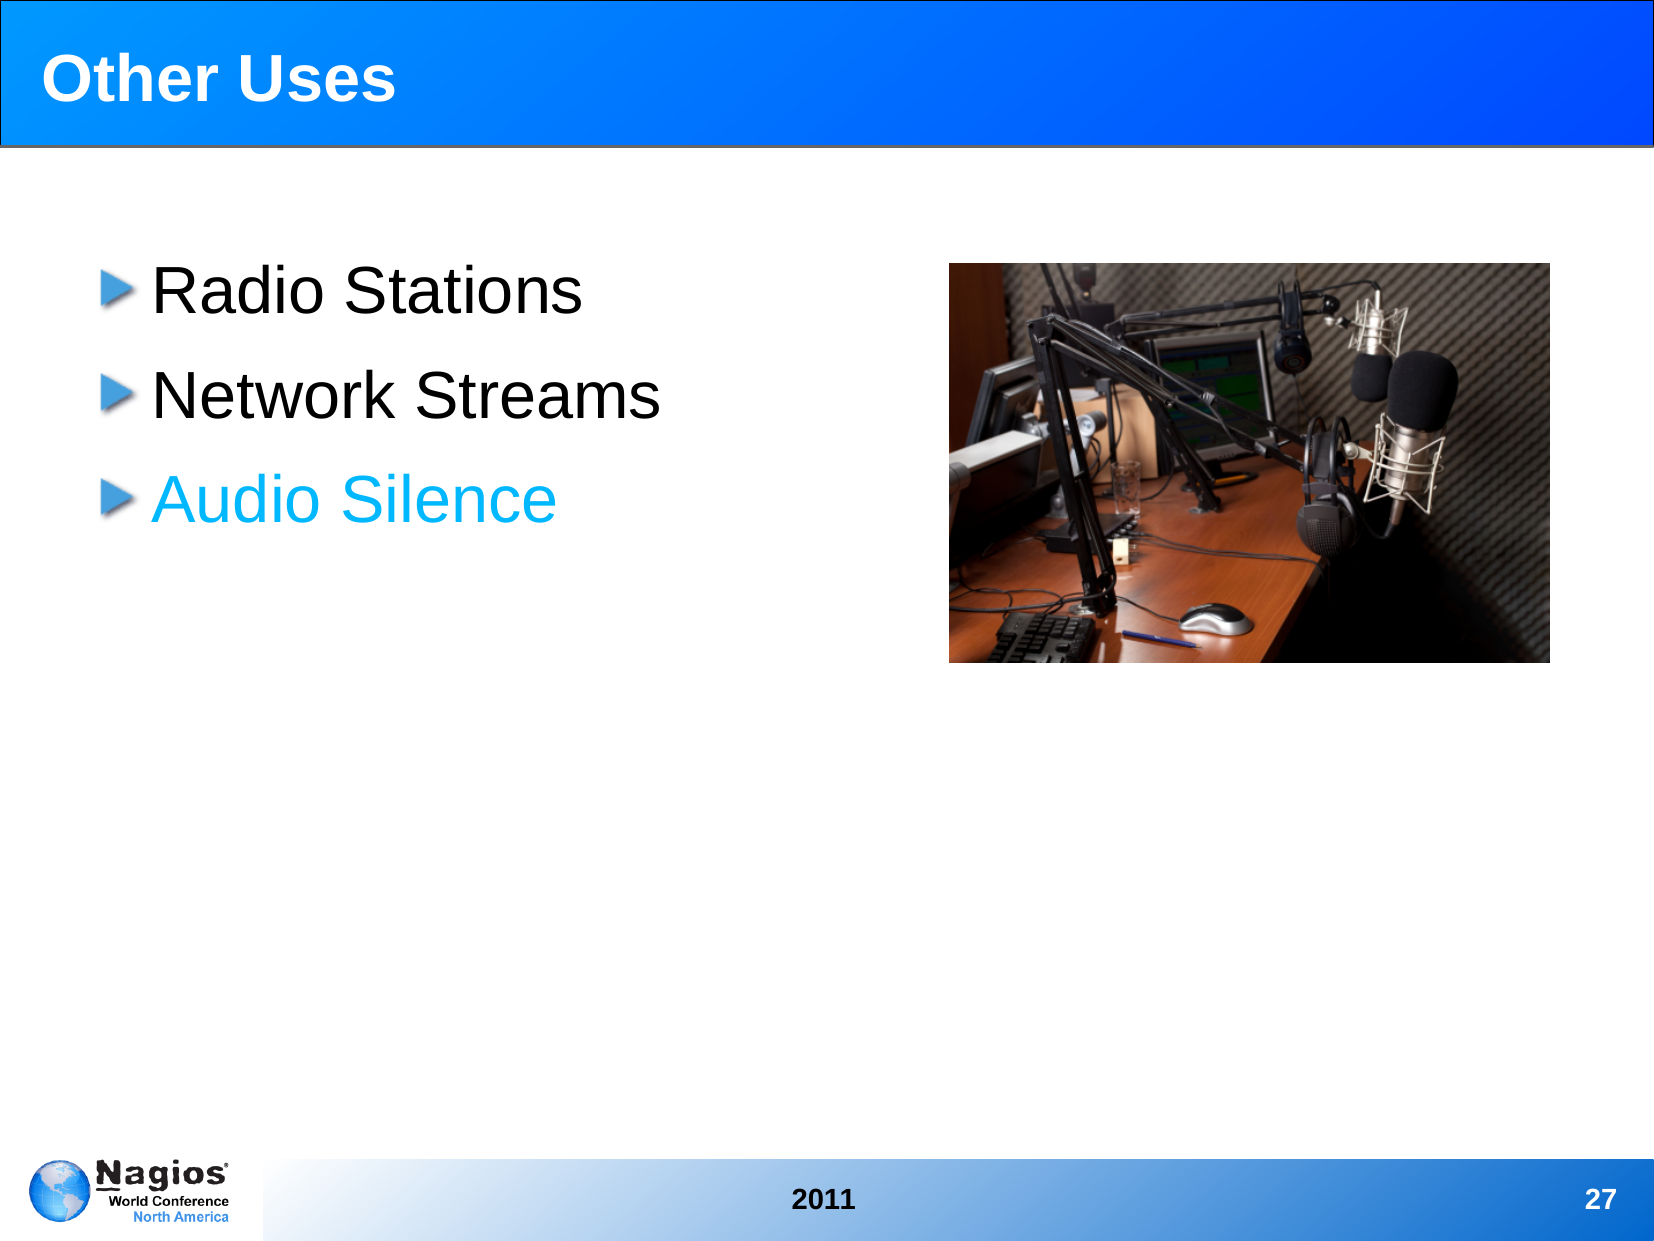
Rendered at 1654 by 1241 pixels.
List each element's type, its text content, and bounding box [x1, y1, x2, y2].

picture [29, 1159, 229, 1235]
title Other Uses [41, 36, 1248, 120]
list Radio Stations Network Streams Audio Silence [80, 253, 1569, 1058]
picture [949, 263, 1550, 663]
